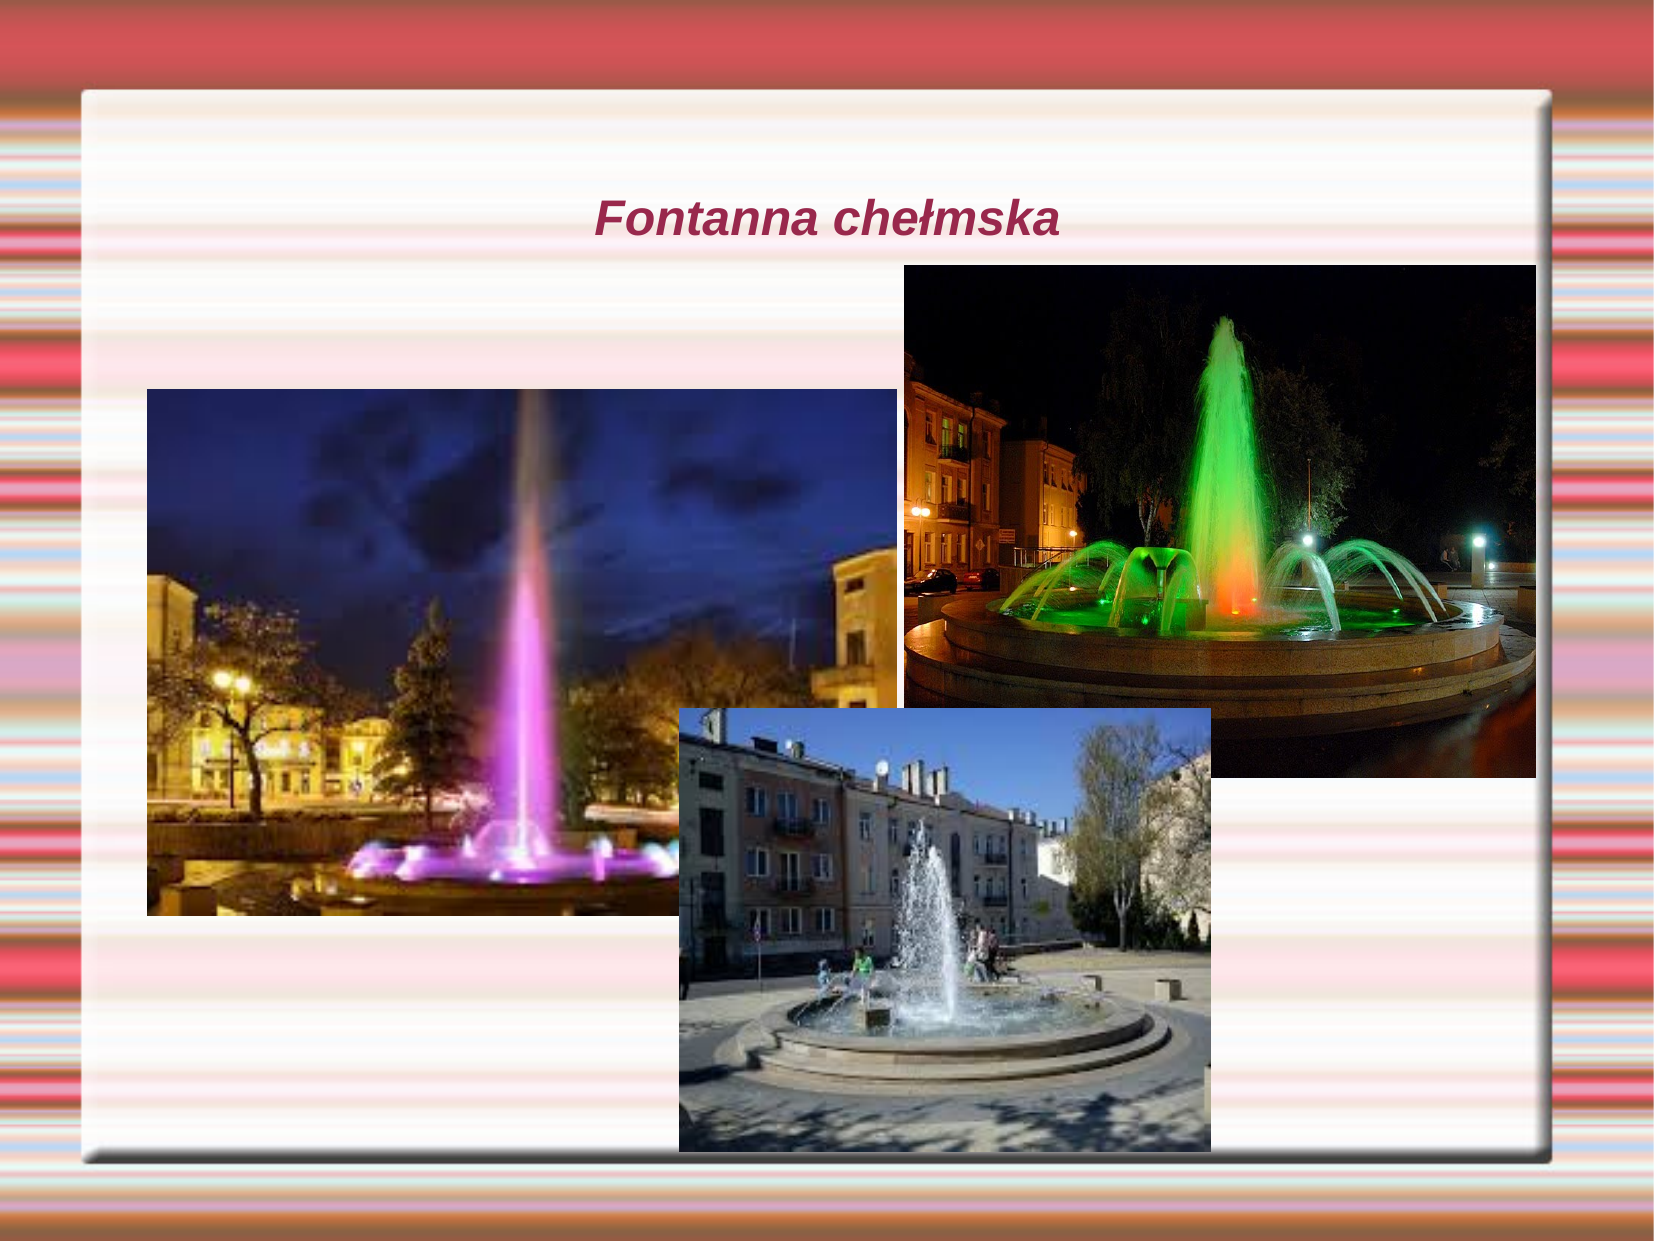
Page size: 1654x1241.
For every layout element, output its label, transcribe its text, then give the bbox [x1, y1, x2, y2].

title Fontanna chełmska [121, 114, 1534, 322]
picture [0, 0, 1654, 1241]
